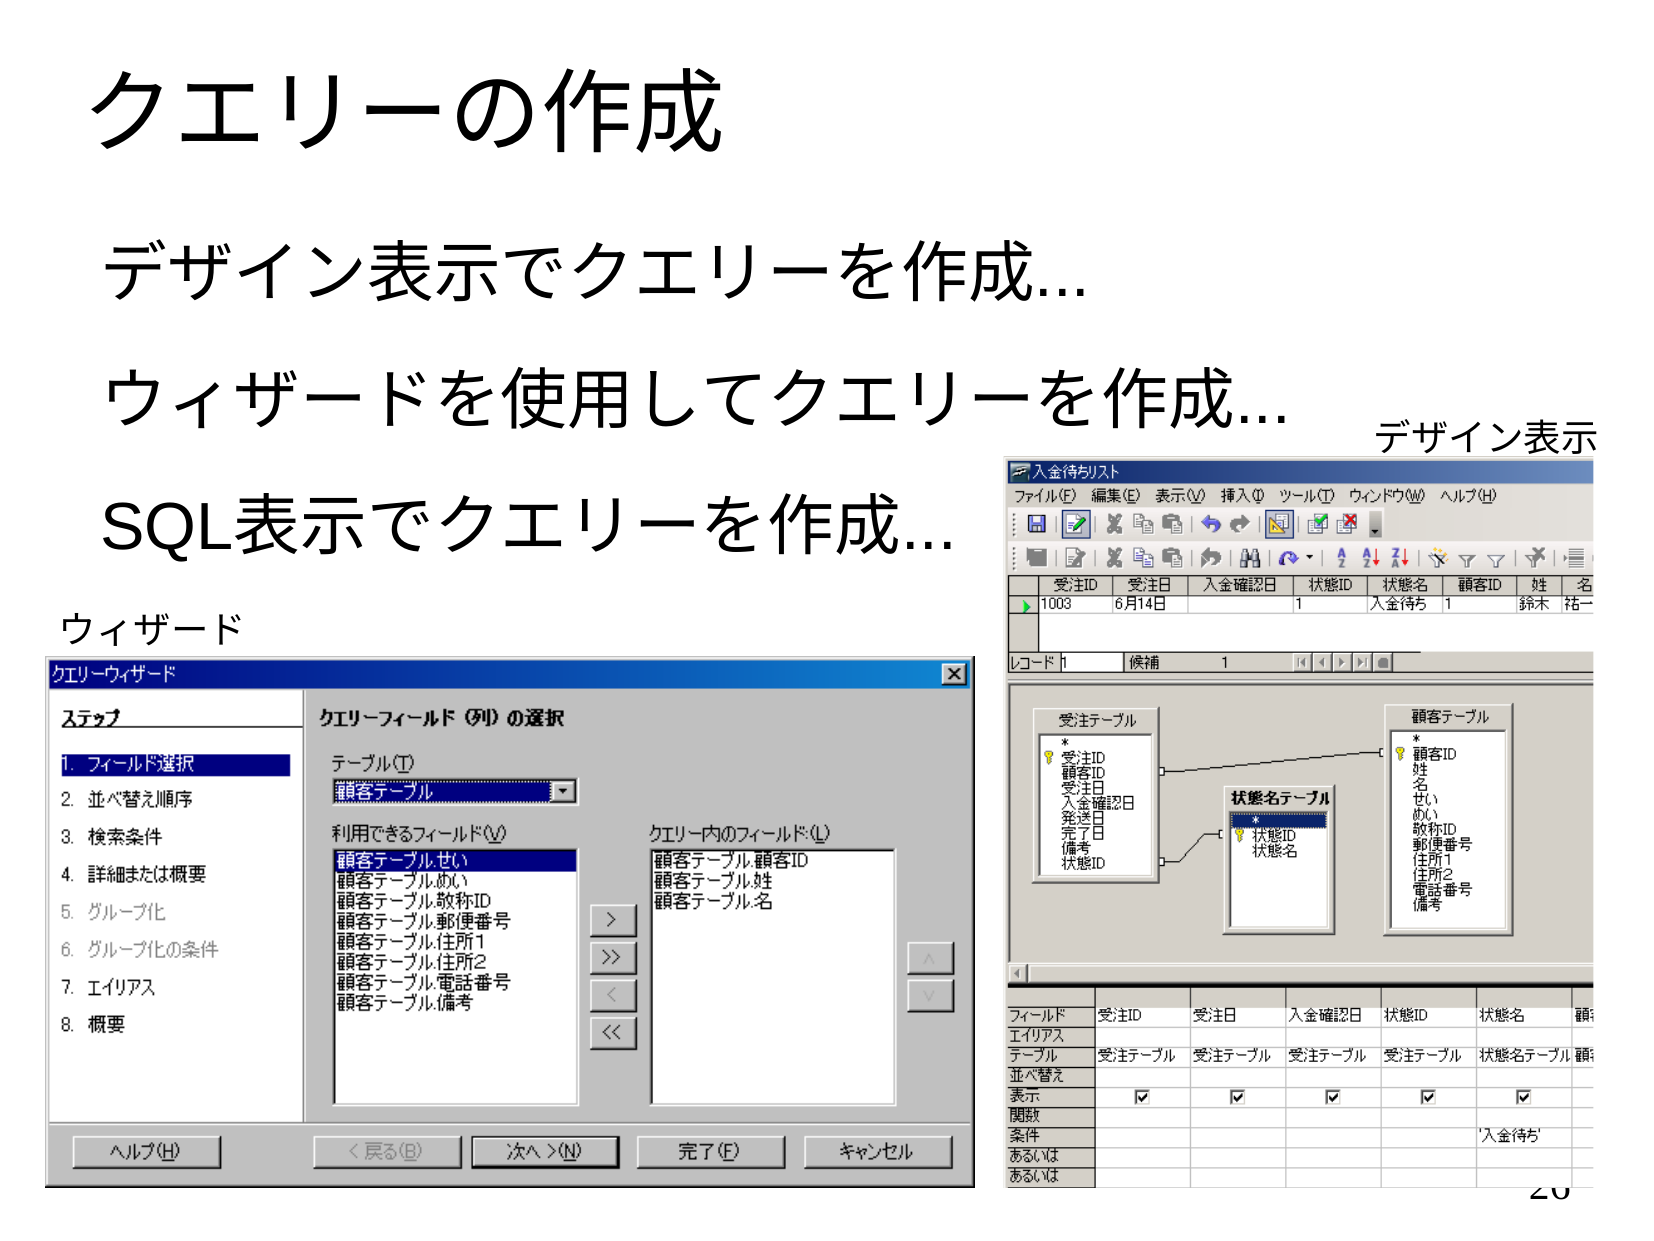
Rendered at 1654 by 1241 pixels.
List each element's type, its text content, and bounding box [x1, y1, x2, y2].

text_box デザイン表示 [1359, 400, 1601, 453]
text_box ウィザード [43, 592, 234, 645]
title クエリーの作成 [82, 0, 1623, 213]
picture [45, 656, 975, 1188]
picture [1003, 456, 1594, 1188]
list デザイン表示でクエリーを作成... ウィザードを使用してクエリーを作成... SQL表示でクエリーを作成... [82, 219, 1571, 1038]
